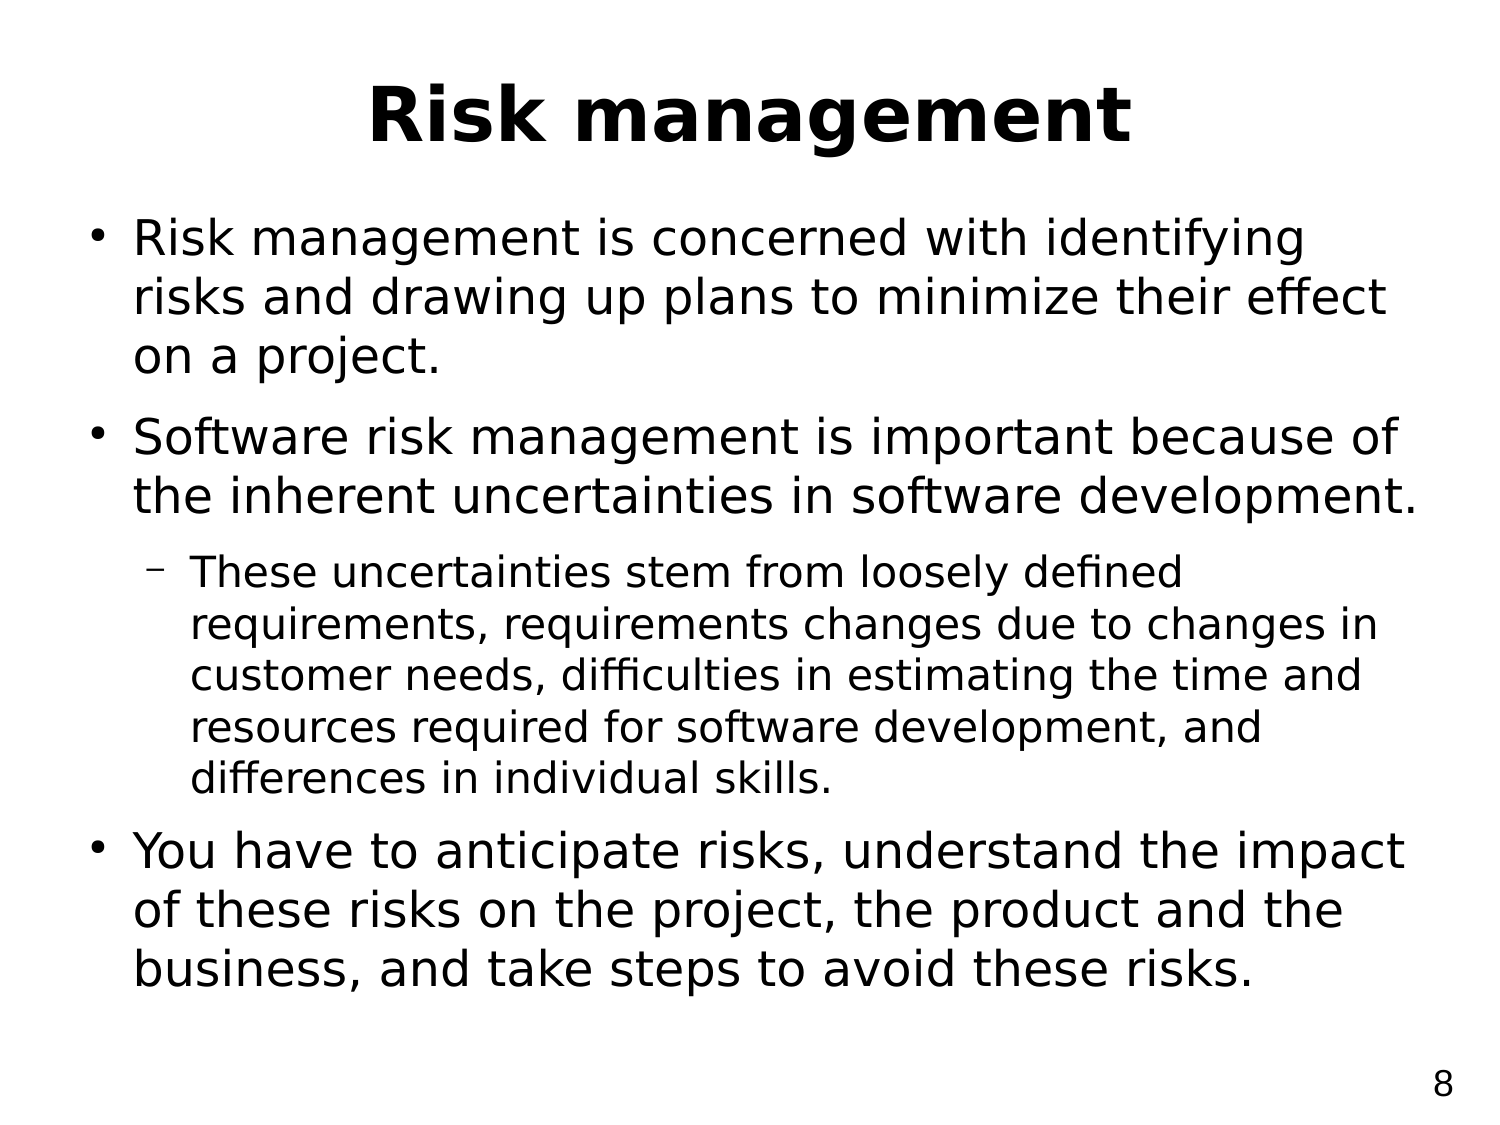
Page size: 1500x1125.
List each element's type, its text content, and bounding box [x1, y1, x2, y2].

title Risk management [75, 44, 1425, 177]
list Risk management is concerned with identifying risks and drawing up plans to minimize their effect on a project. Software risk management is important because of the inherent uncertainties in software development. These uncertainties stem from loosely defined requirements, requirements changes due to changes in customer needs, difficulties in estimating the time and resources required for software development, and differences in individual skills. You have to anticipate risks, understand the impact of these risks on the project, the product and the business, and take steps to avoid these risks. [75, 206, 1425, 1093]
